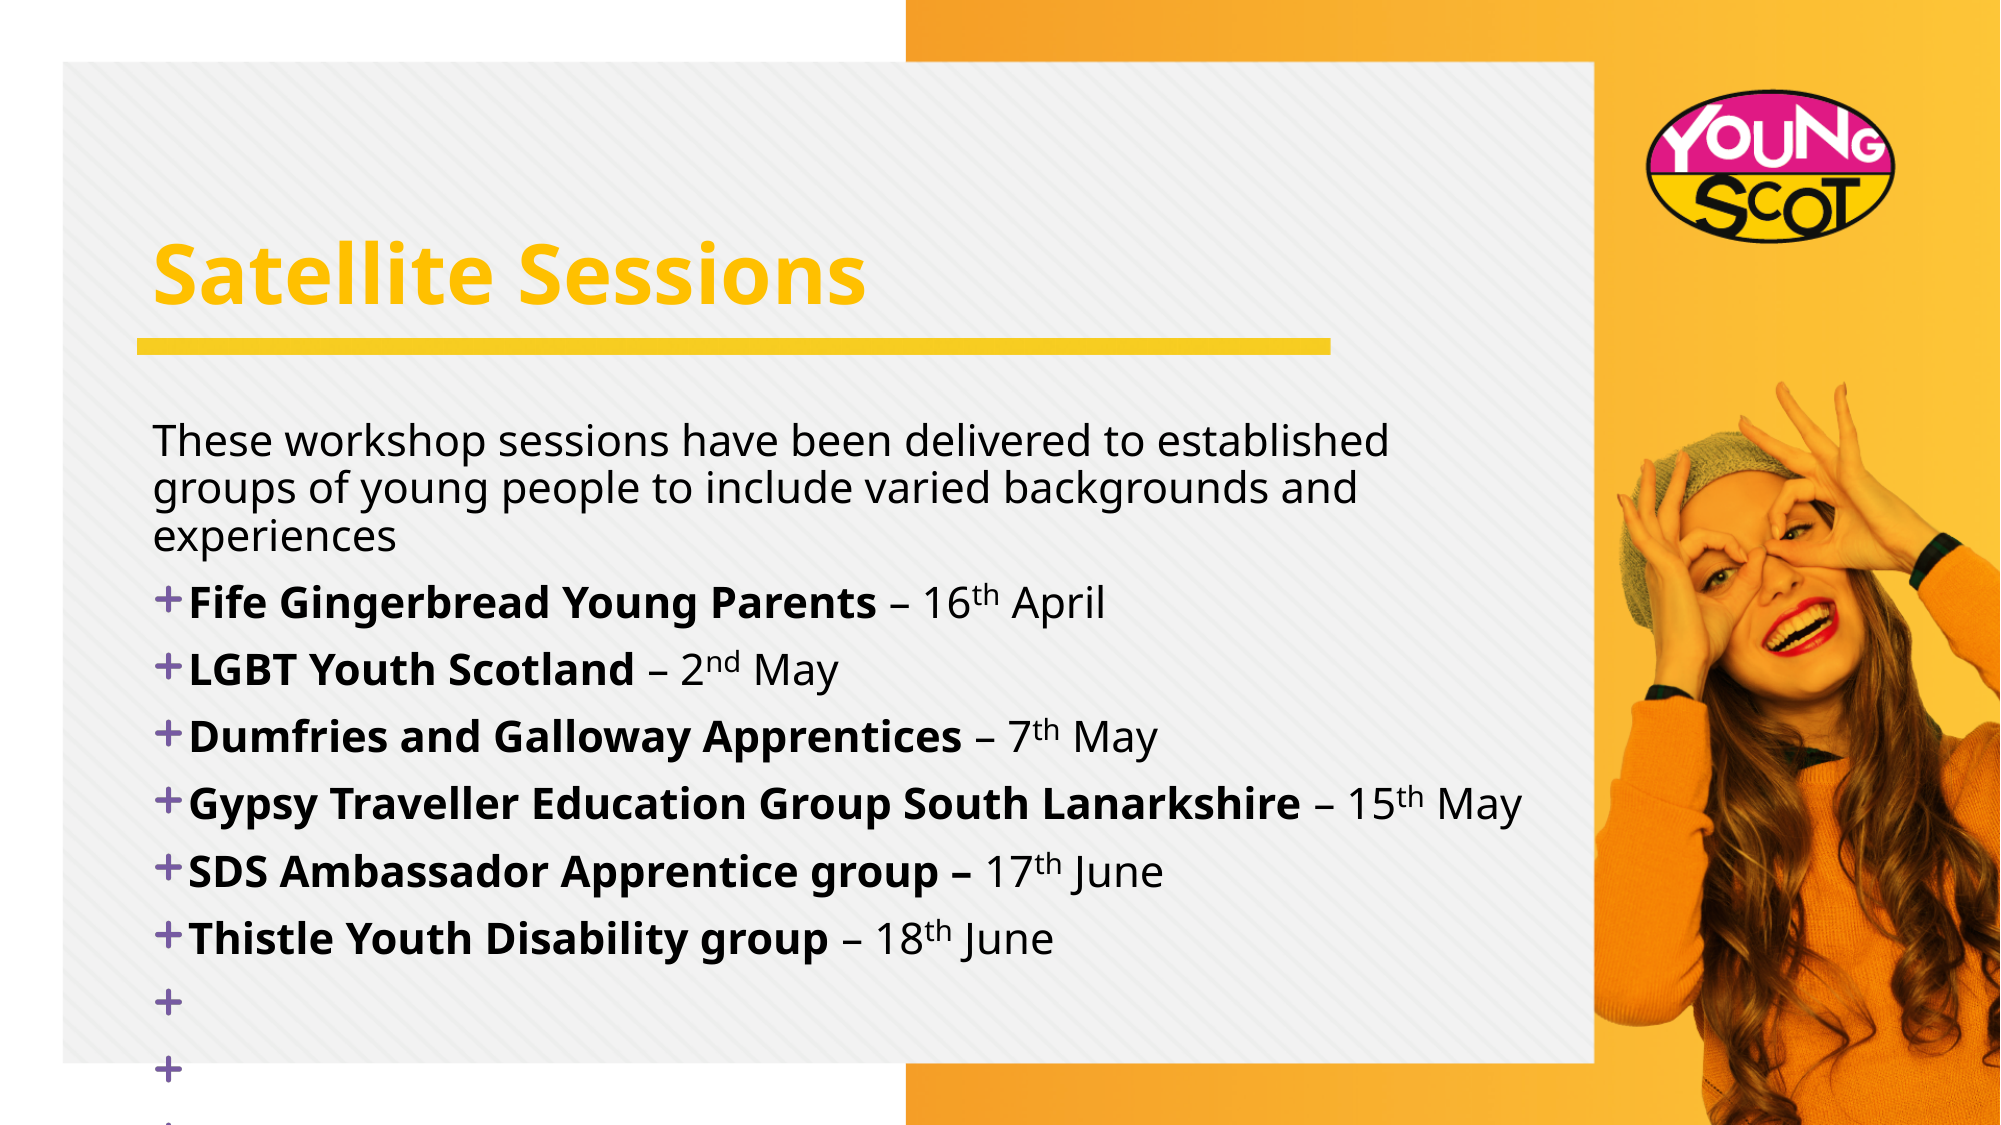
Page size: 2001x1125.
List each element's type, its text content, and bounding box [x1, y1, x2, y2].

list These workshop sessions have been delivered to established groups of young people to include varied backgrounds and experiences Fife Gingerbread Young Parents – 16th April LGBT Youth Scotland – 2nd May Dumfries and Galloway Apprentices – 7th May Gypsy Traveller Education Group South Lanarkshire – 15th May SDS Ambassador Apprentice group – 17th June Thistle Youth Disability group – 18th June [137, 411, 1546, 998]
title Satellite Sessions [137, 165, 1327, 383]
